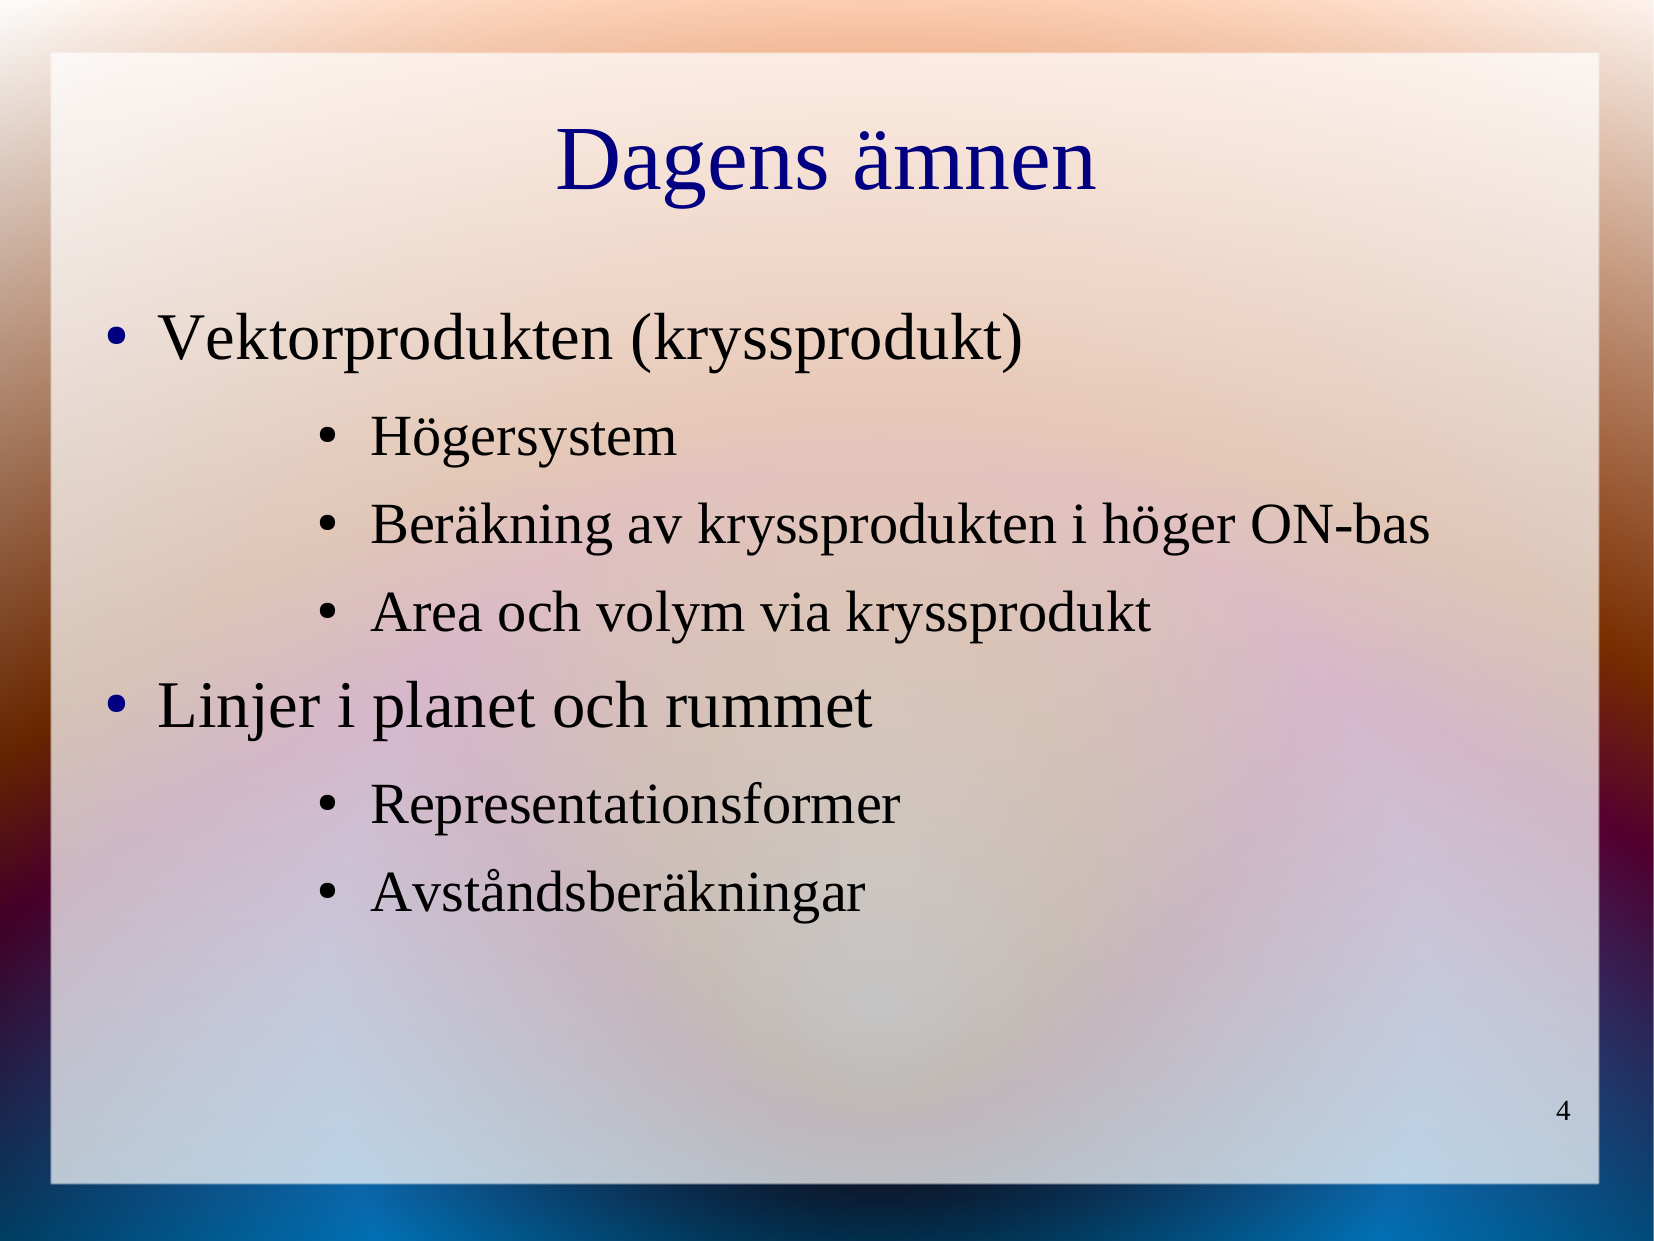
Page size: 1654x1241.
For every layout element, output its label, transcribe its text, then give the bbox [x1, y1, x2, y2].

picture [0, 0, 1654, 1241]
title Dagens ämnen [82, 55, 1571, 263]
list Vektorprodukten (kryssprodukt) Högersystem Beräkning av kryssprodukten i höger ON-bas Area och volym via kryssprodukt Linjer i planet och rummet Representationsformer Avståndsberäkningar [86, 300, 1576, 1119]
